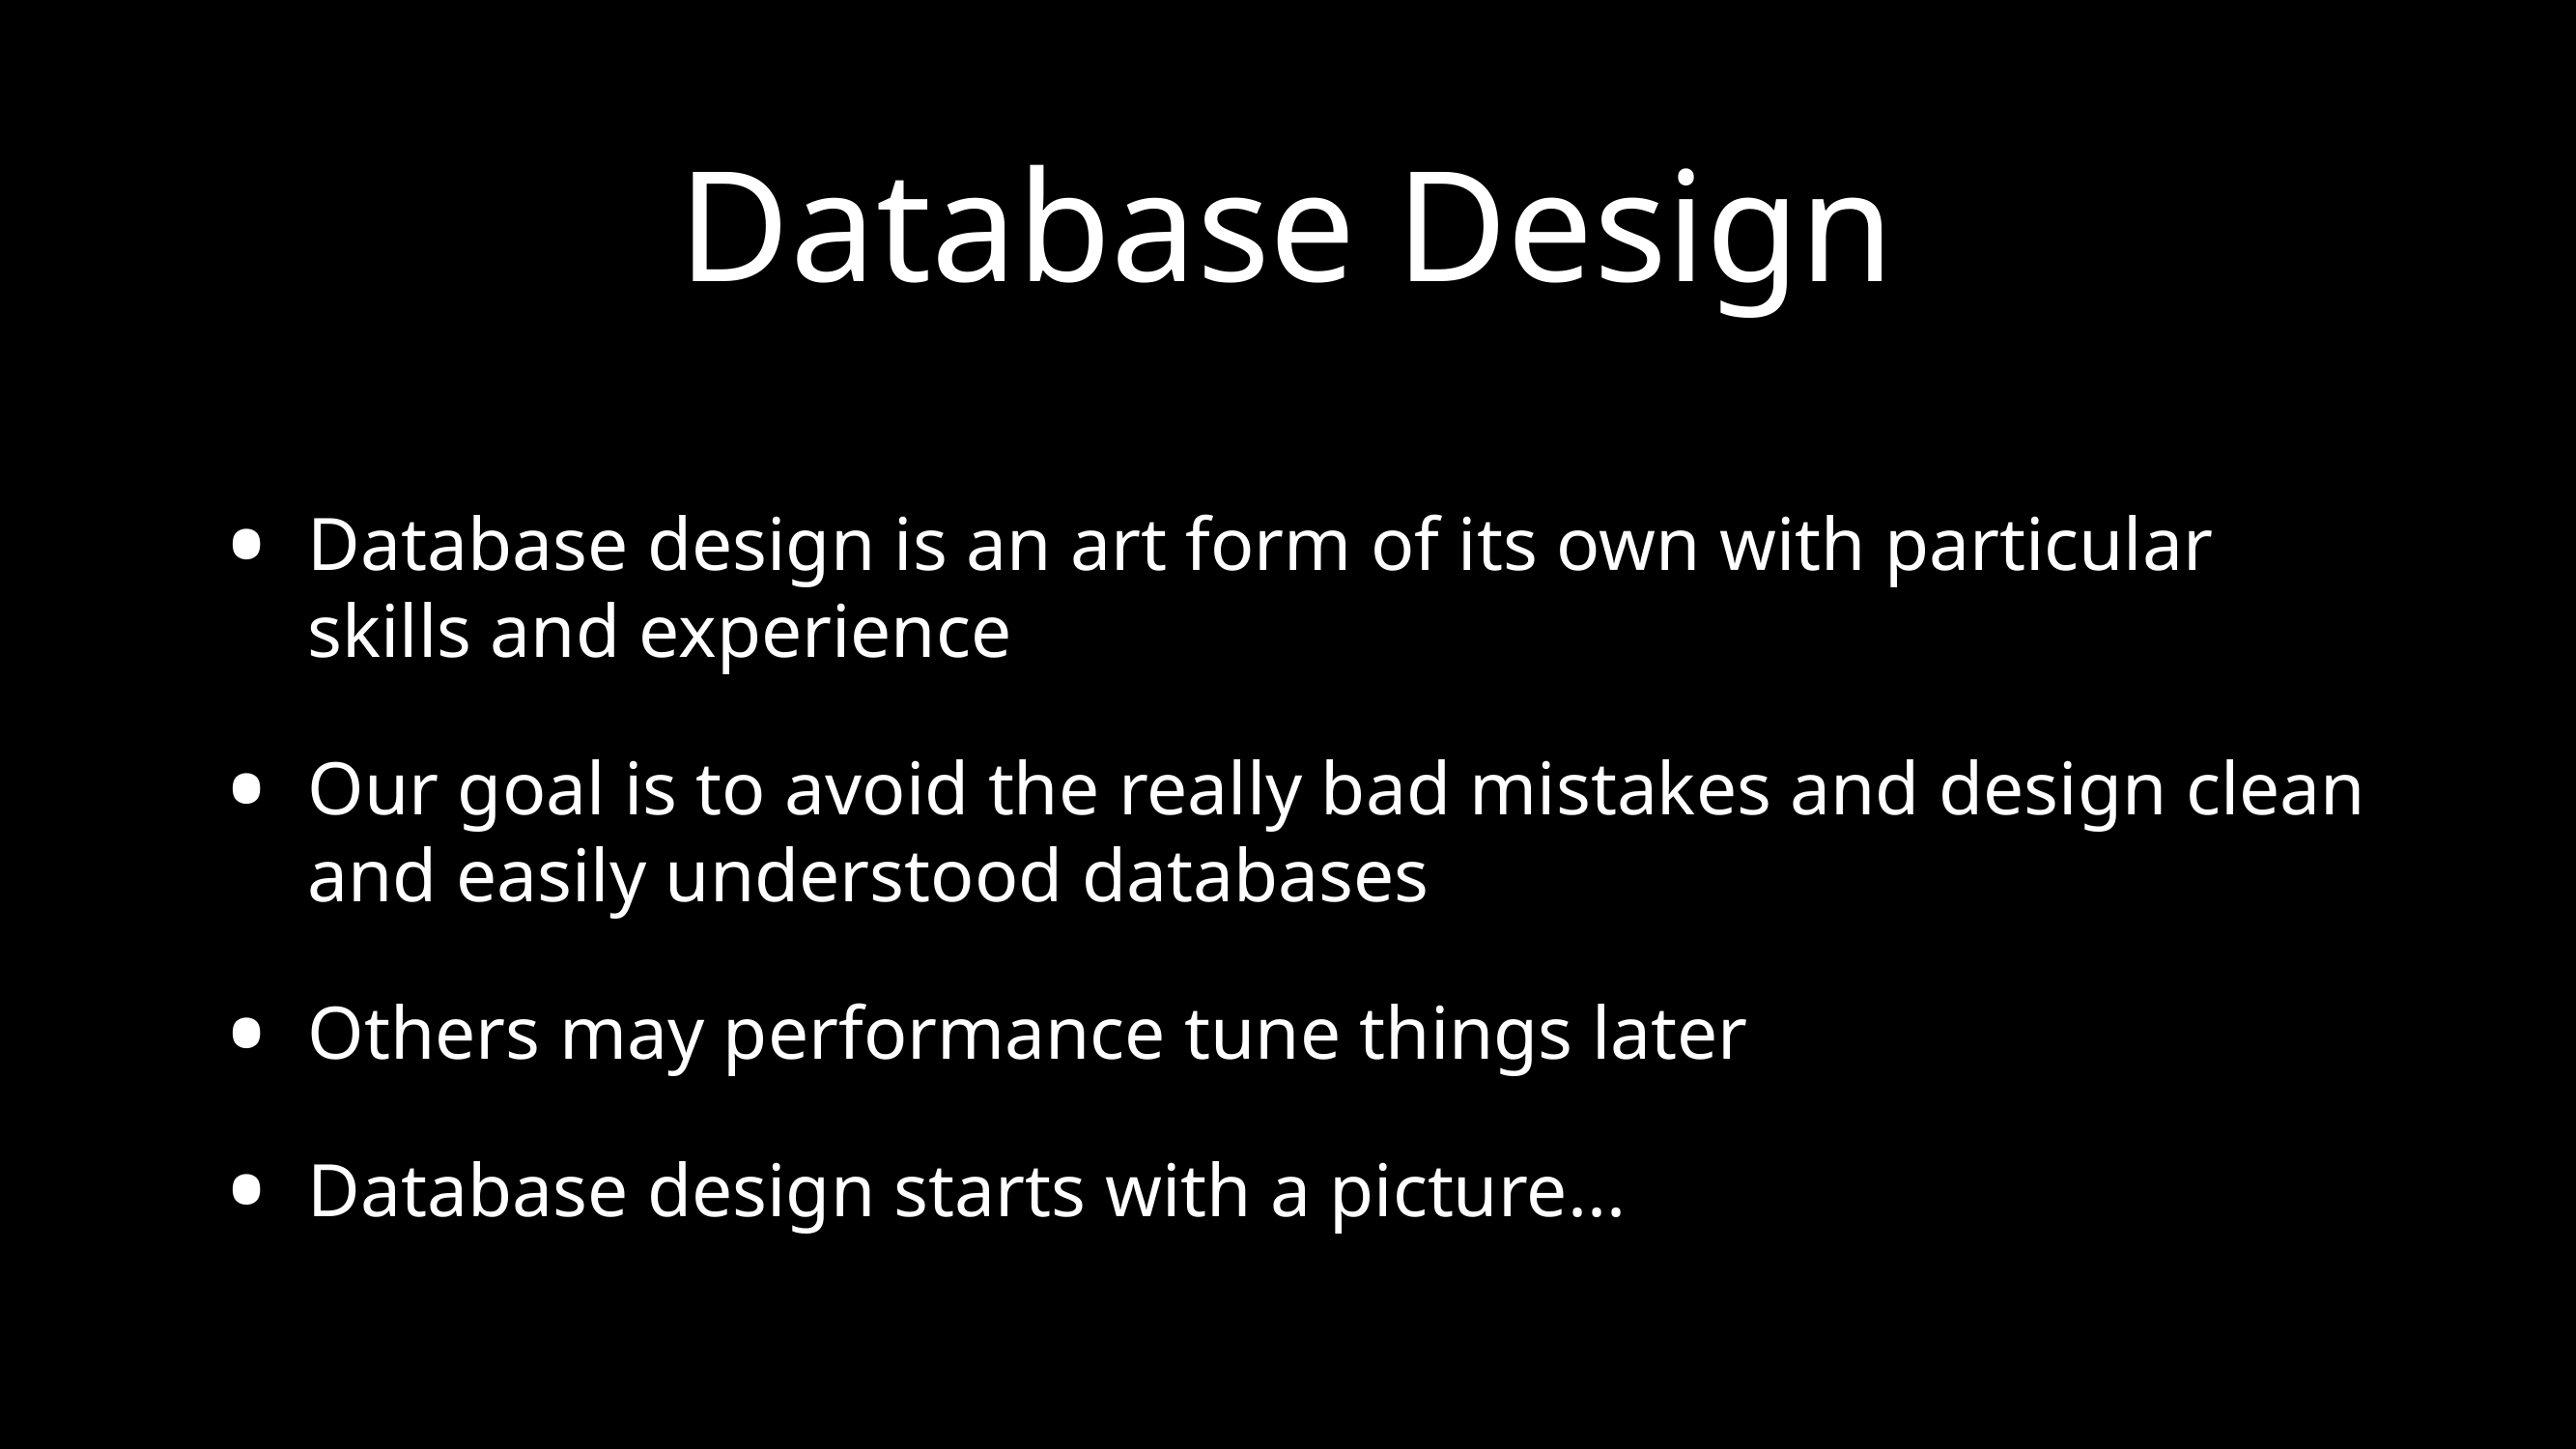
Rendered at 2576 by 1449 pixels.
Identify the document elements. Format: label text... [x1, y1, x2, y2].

title Database Design [183, 38, 2392, 403]
list Database design is an art form of its own with particular skills and experience Our goal is to avoid the really bad mistakes and design clean and easily understood databases Others may performance tune things later Database design starts with a picture... [183, 412, 2392, 1317]
